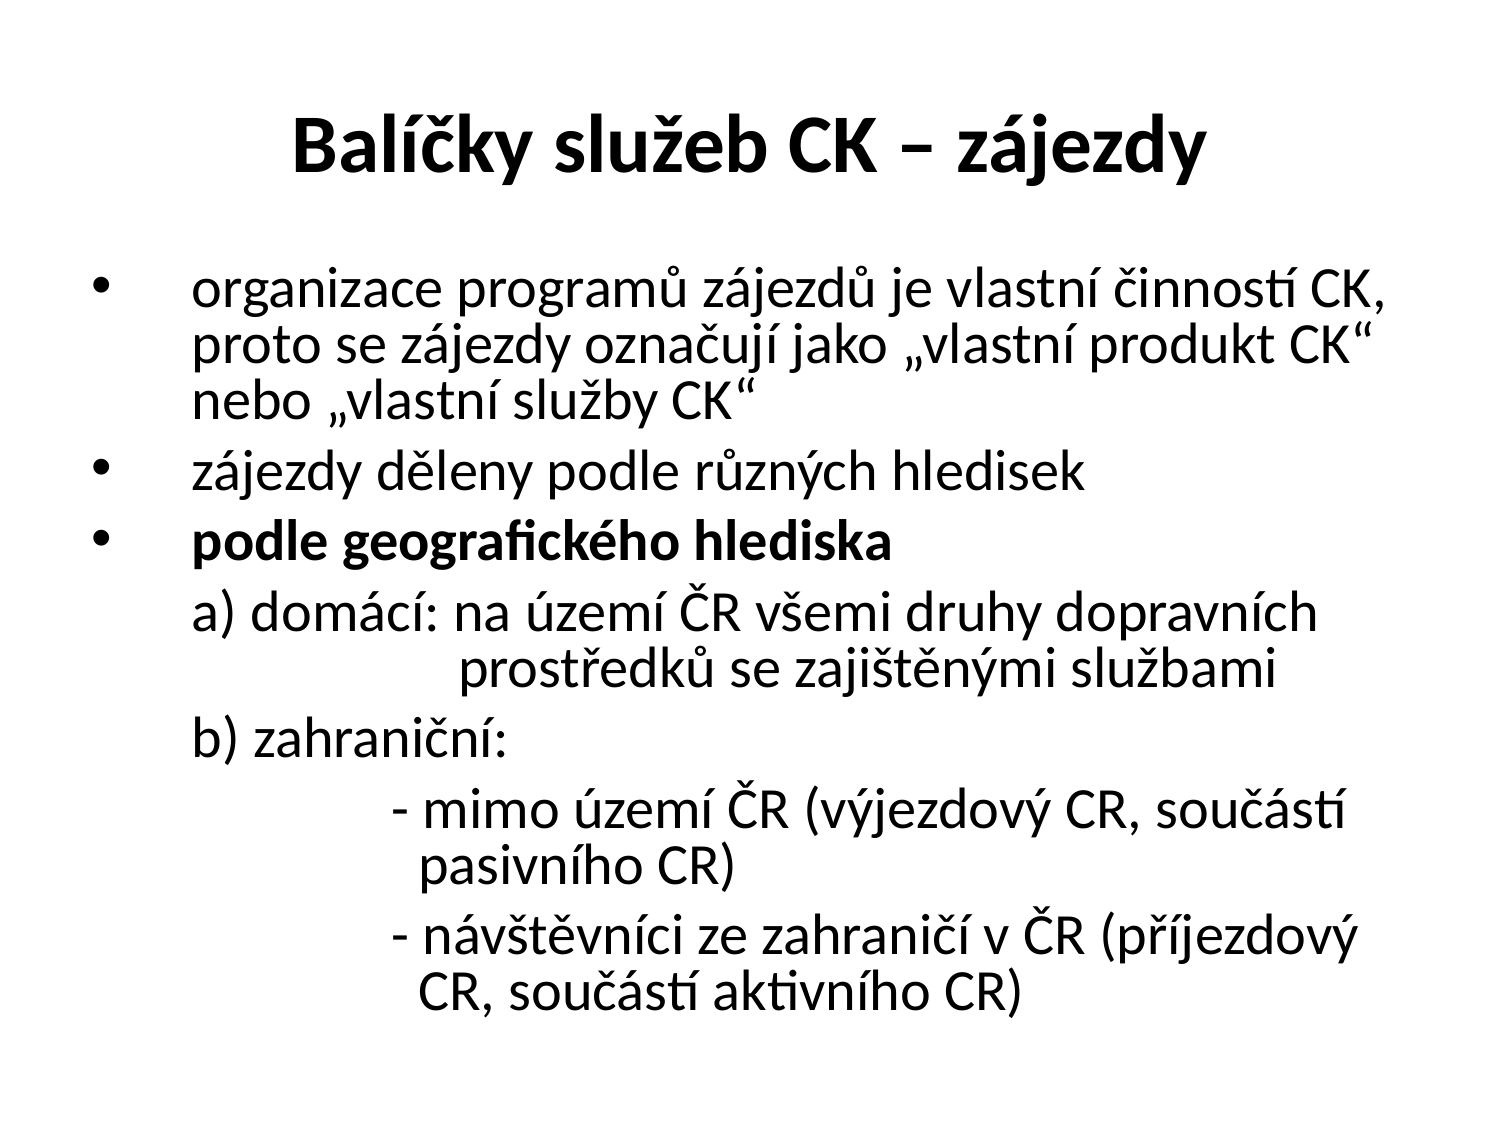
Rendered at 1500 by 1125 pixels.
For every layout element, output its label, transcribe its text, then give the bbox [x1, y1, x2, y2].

title Balíčky služeb CK – zájezdy [75, 45, 1426, 233]
list organizace programů zájezdů je vlastní činností CK, proto se zájezdy označují jako „vlastní produkt CK“ nebo „vlastní služby CK“ zájezdy děleny podle různých hledisek podle geografického hlediska a) domácí: na území ČR všemi druhy dopravních prostředků se zajištěnými službami b) zahraniční: - mimo území ČR (výjezdový CR, součástí pasivního CR) - návštěvníci ze zahraničí v ČR (příjezdový CR, součástí aktivního CR) [76, 255, 1427, 1125]
